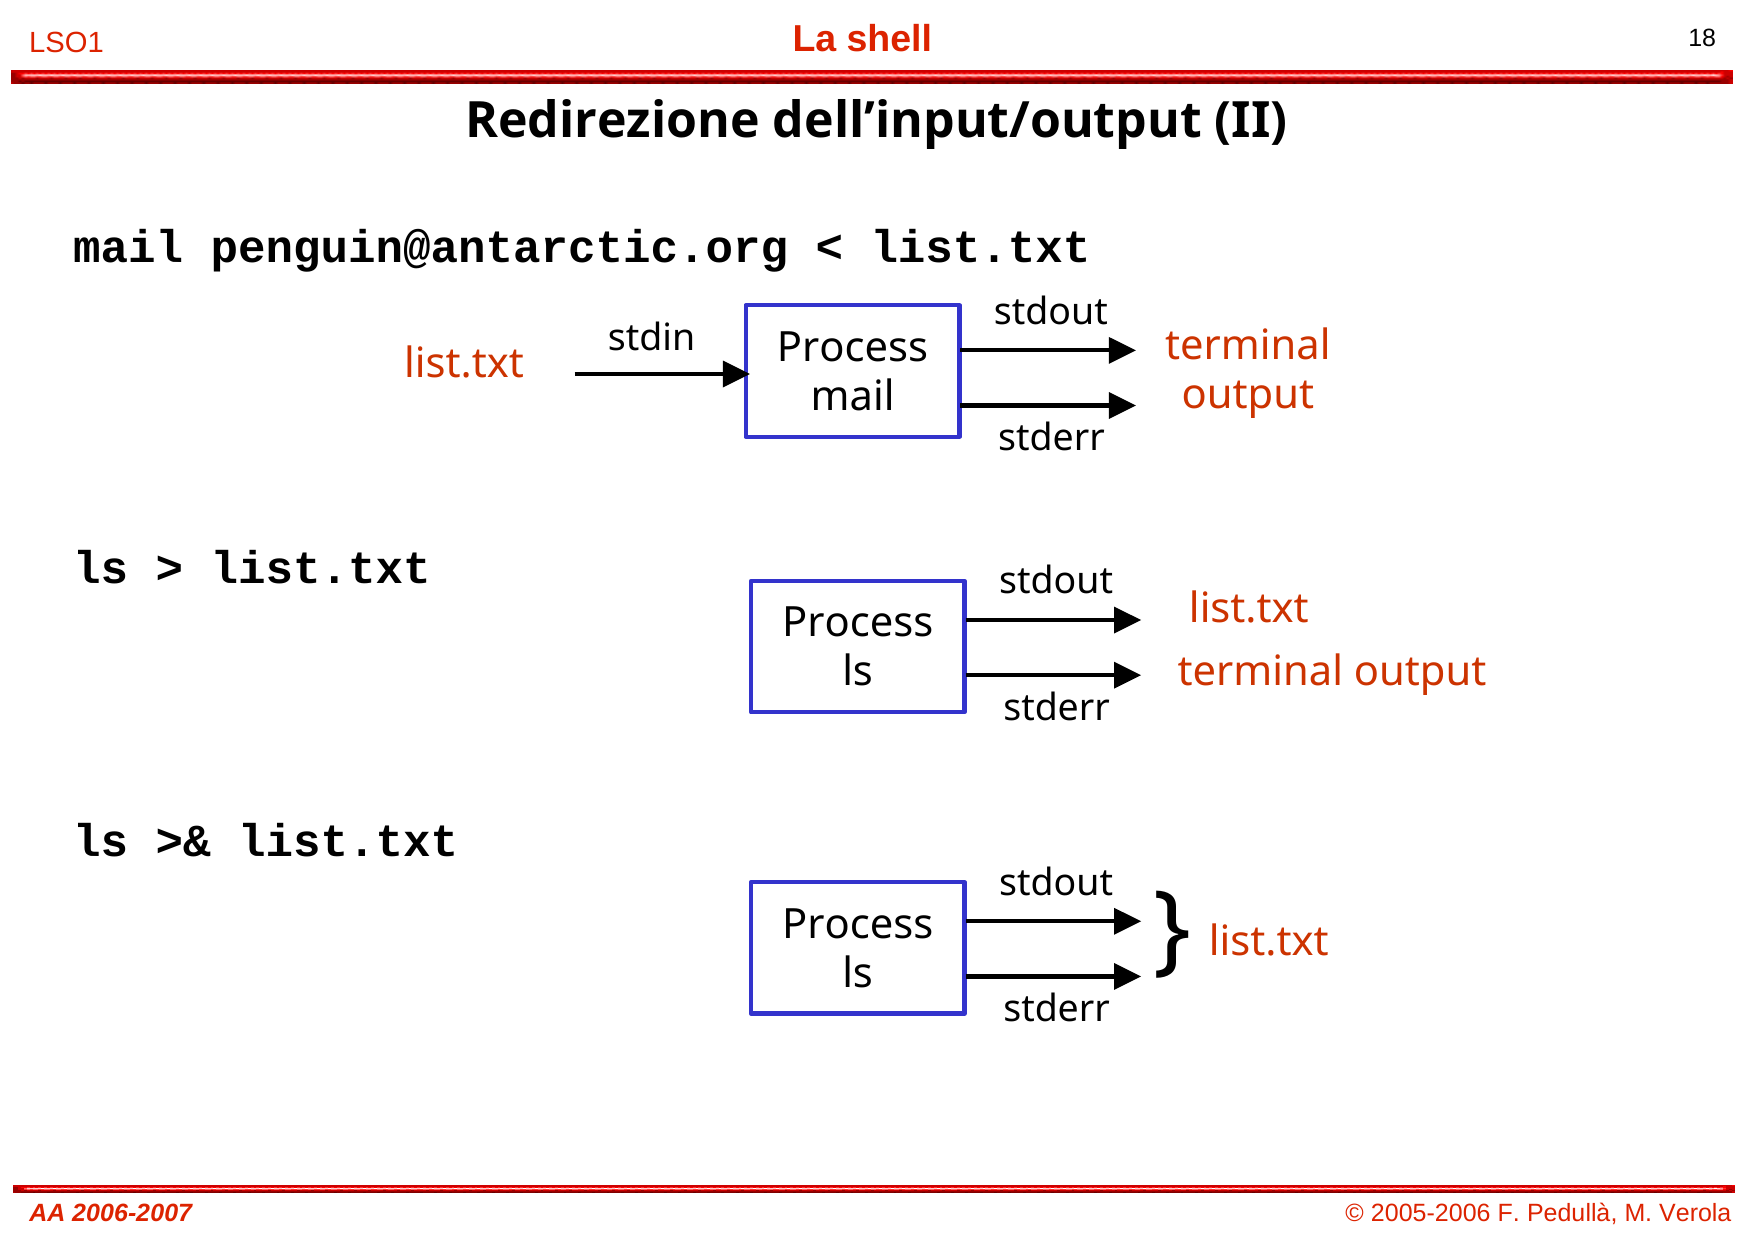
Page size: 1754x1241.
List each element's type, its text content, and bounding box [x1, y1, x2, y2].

picture [11, 70, 1733, 84]
text_box list.txt [1150, 575, 1347, 638]
title Redirezione dell’input/output (II) [431, 72, 1322, 168]
text_box terminal output [1138, 638, 1526, 720]
text_box stderr [966, 408, 1137, 483]
text_box Process ls [750, 879, 965, 1016]
list mail penguin@antarctic.org < list.txt ls > list.txt ls >& list.txt [58, 204, 1696, 867]
text_box terminal output [1136, 312, 1360, 449]
text_box stderr [971, 677, 1142, 753]
text_box stdout [965, 281, 1136, 357]
text_box Process mail [745, 303, 960, 440]
text_box stdin [582, 307, 721, 383]
text_box Process ls [750, 578, 965, 715]
text_box list.txt [1210, 908, 1367, 990]
text_box stderr [971, 978, 1142, 1054]
picture [13, 1185, 1735, 1193]
text_box } [1135, 861, 1210, 1017]
text_box stdout [971, 551, 1142, 627]
text_box stdout [971, 852, 1142, 928]
text_box list.txt [365, 330, 563, 412]
